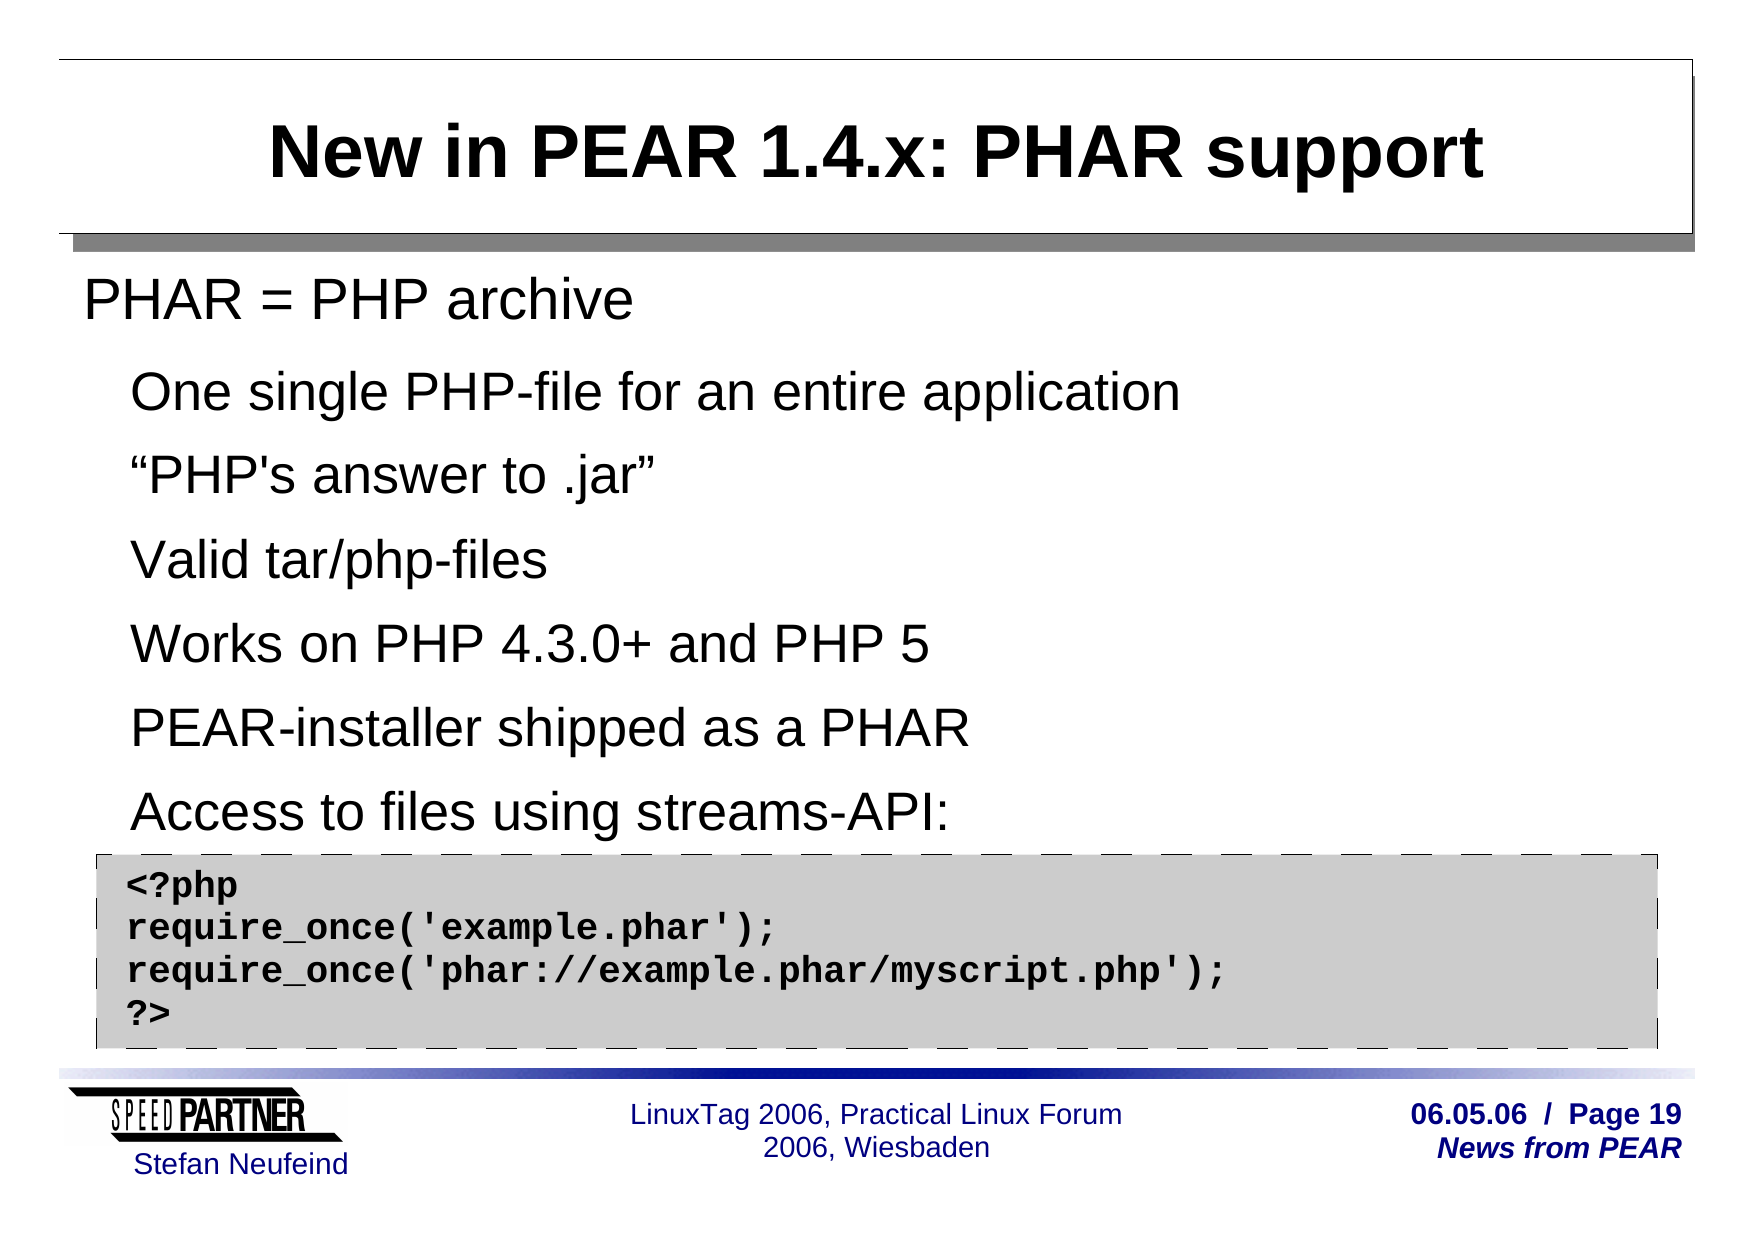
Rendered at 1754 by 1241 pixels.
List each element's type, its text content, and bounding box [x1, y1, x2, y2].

list PHAR = PHP archive One single PHP-file for an entire application “PHP's answer to .jar” Valid tar/php-files Works on PHP 4.3.0+ and PHP 5 PEAR-installer shipped as a PHAR Access to files using streams-API: [71, 266, 1695, 1049]
picture [64, 1082, 348, 1146]
title New in PEAR 1.4.x: PHAR support [59, 59, 1695, 244]
text_box <?php require_once('example.phar'); require_once('phar://example.phar/myscript.php'); ?> [96, 854, 1658, 1049]
picture [59, 1068, 1695, 1079]
